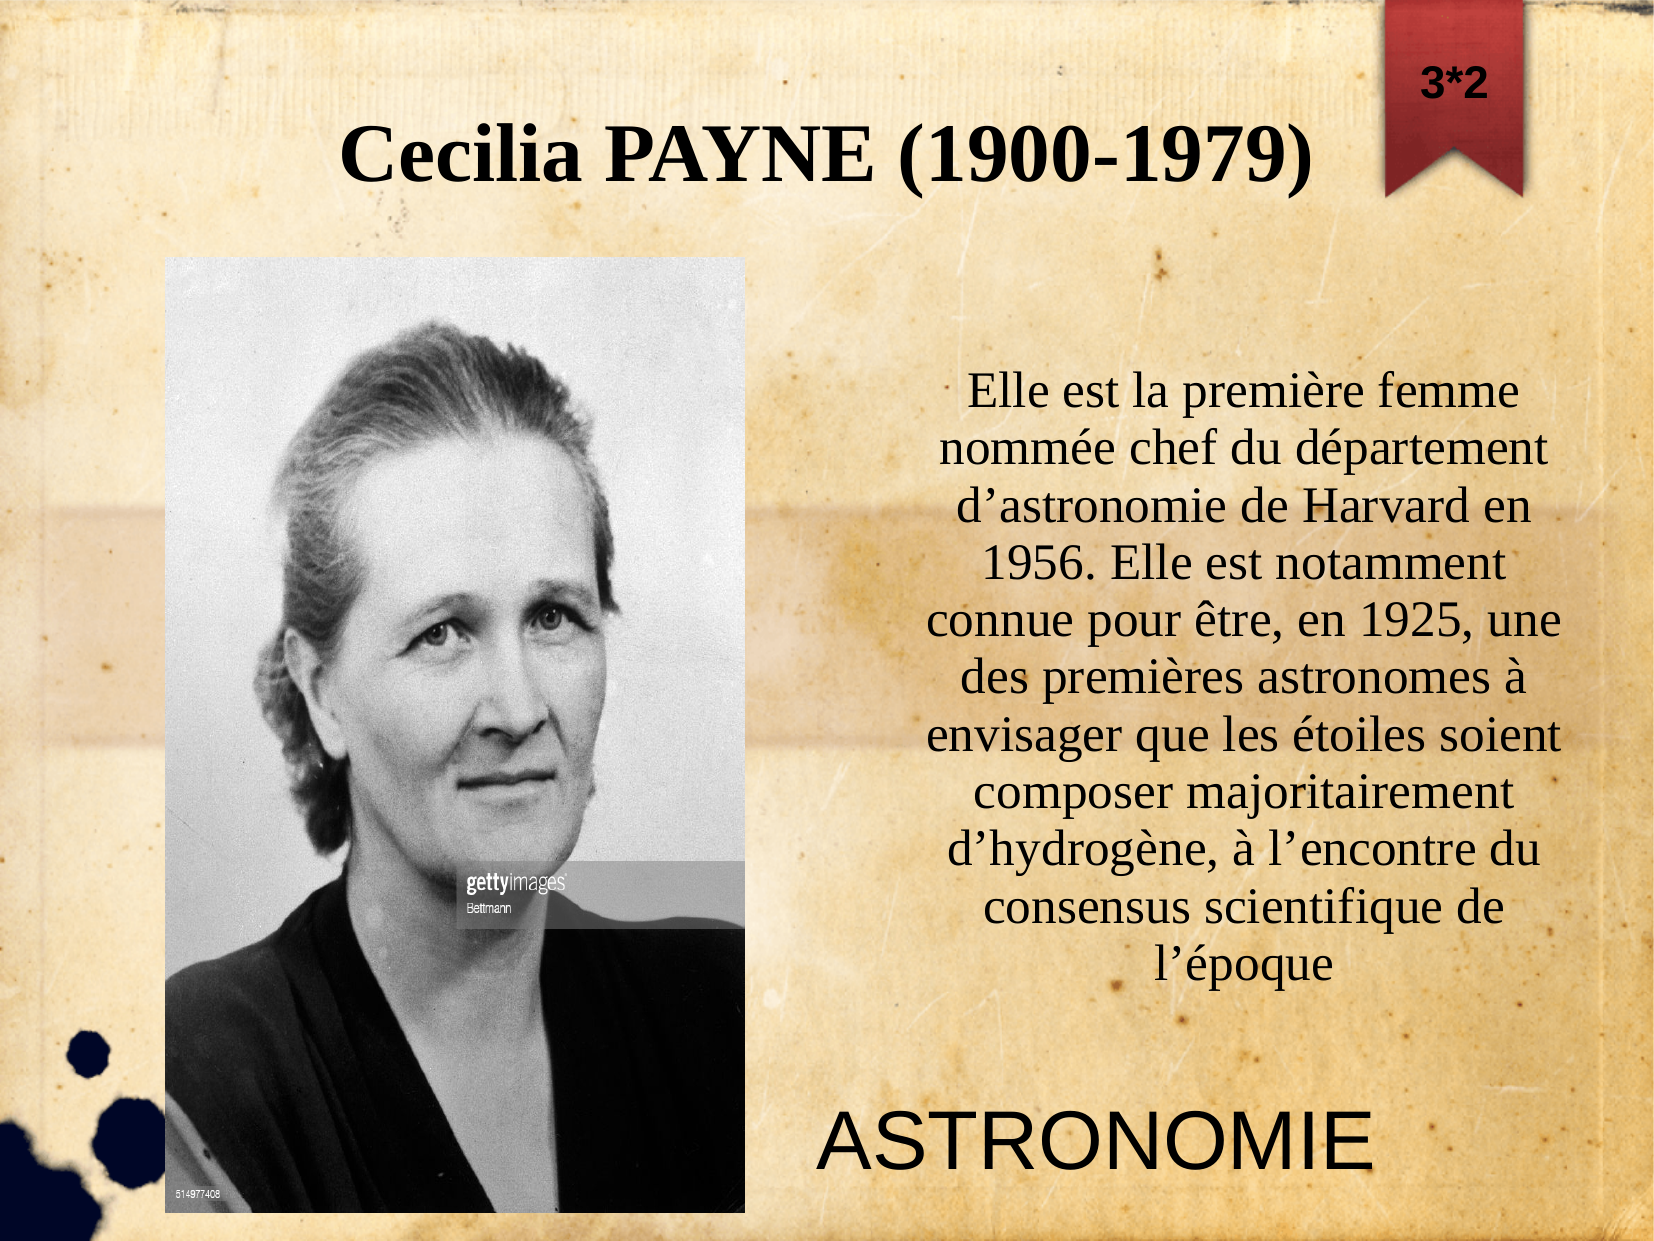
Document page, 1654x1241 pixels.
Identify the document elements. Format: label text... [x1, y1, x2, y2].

text_box 3*2 [1405, 49, 1512, 138]
picture [0, 0, 1654, 1241]
list Elle est la première femme nommée chef du département d’astronomie de Harvard en 1956. Elle est notamment connue pour être, en 1925, une des premières astronomes à envisager que les étoiles soient composer majoritairement d’hydrogène, à l’encontre du consensus scientifique de l’époque [862, 361, 1573, 993]
text_box ASTRONOMIE [732, 1086, 1630, 1231]
title Cecilia PAYNE (1900-1979) [82, 49, 1571, 257]
